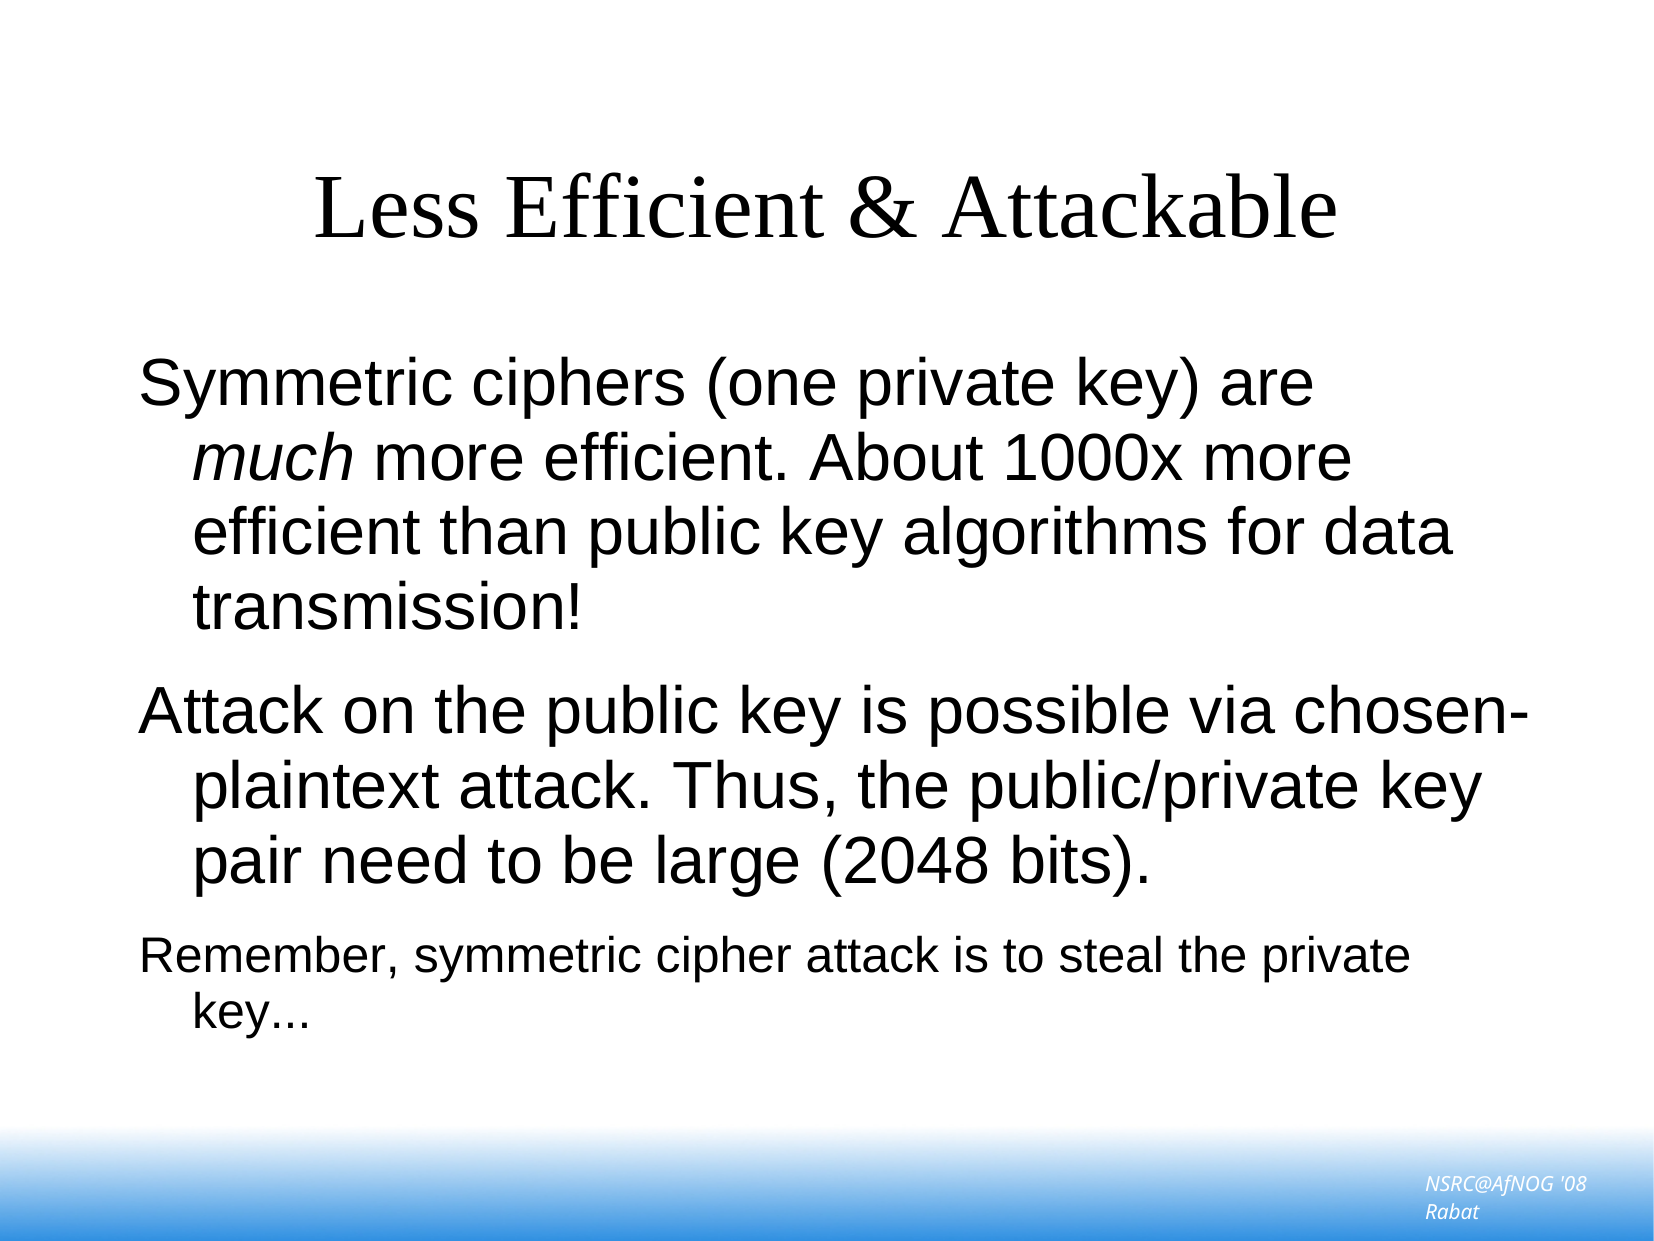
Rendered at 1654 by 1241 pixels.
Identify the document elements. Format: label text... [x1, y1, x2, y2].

title Less Efficient & Attackable [121, 102, 1534, 310]
list Symmetric ciphers (one private key) are much more efficient. About 1000x more efficient than public key algorithms for data transmission! Attack on the public key is possible via chosen-plaintext attack. Thus, the public/private key pair need to be large (2048 bits). Remember, symmetric cipher attack is to steal the private key... [121, 344, 1534, 1127]
picture [0, 1124, 1654, 1241]
